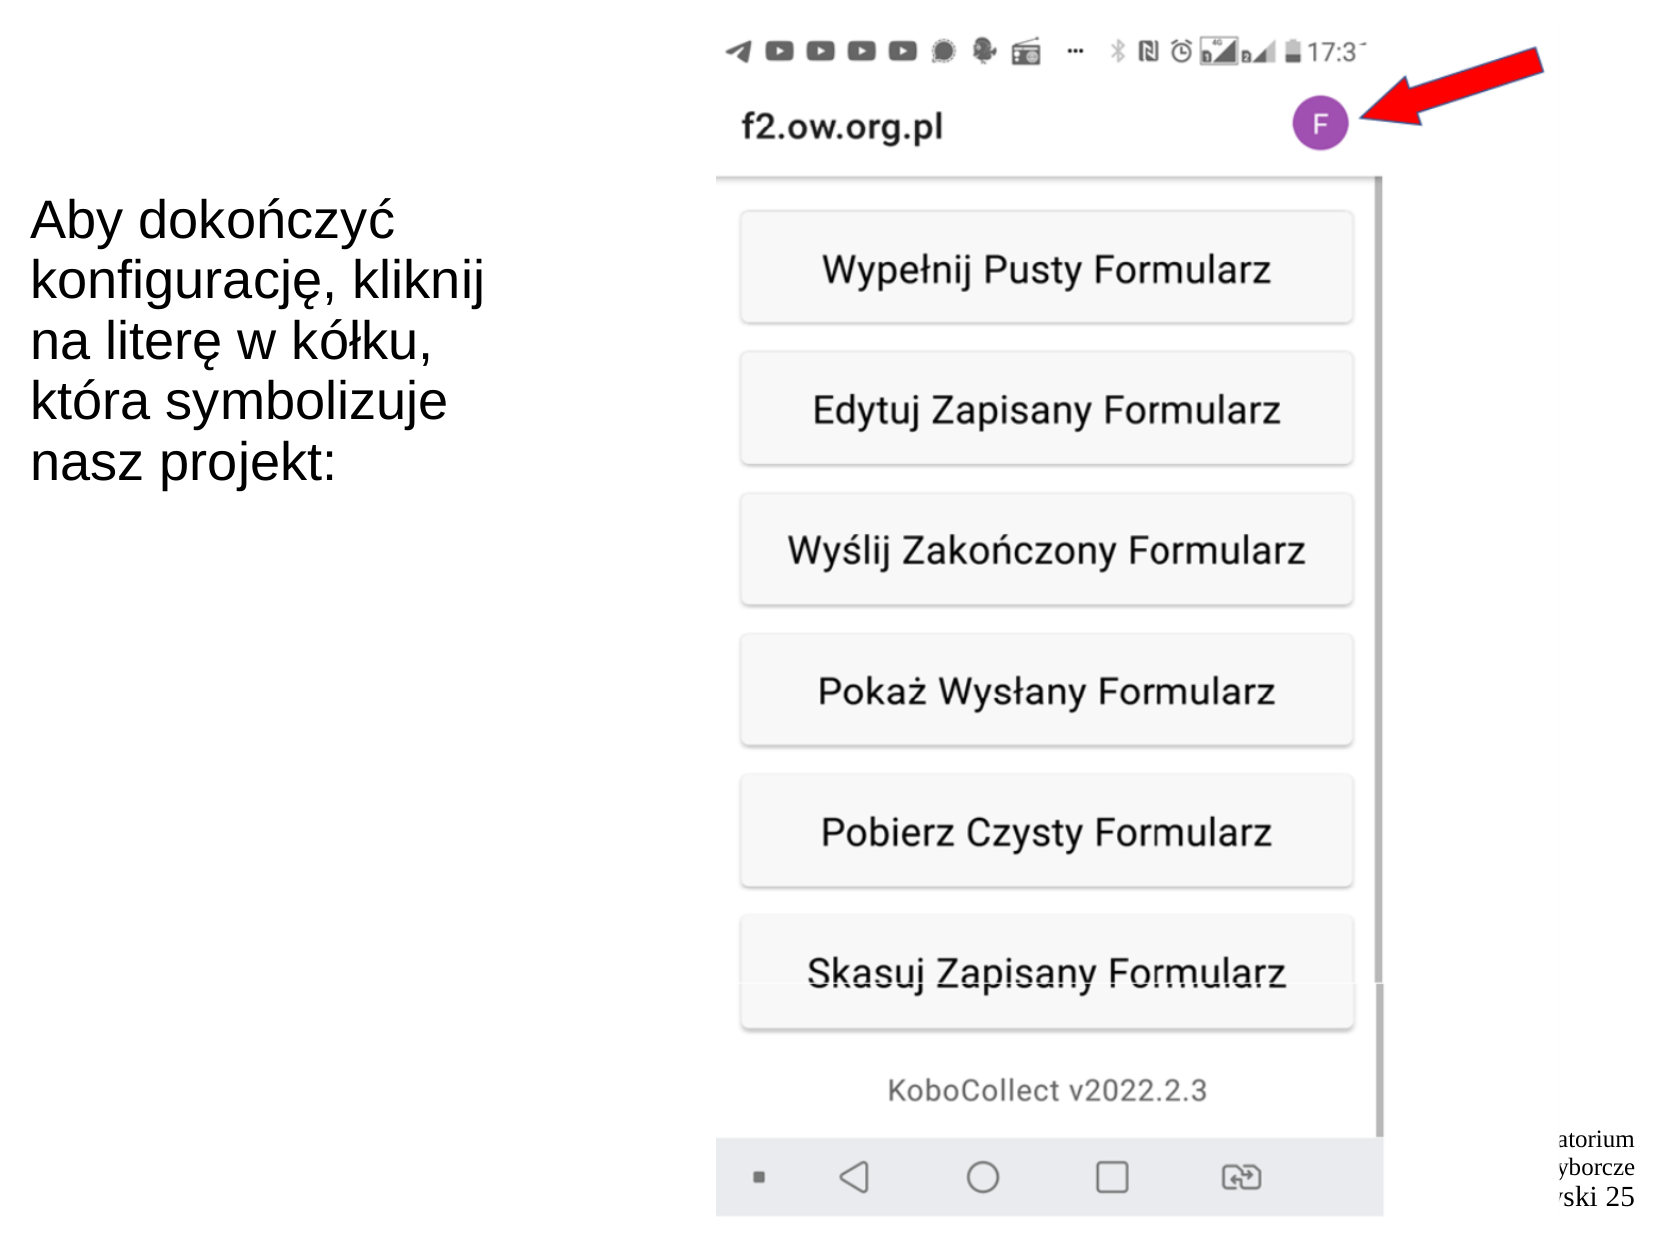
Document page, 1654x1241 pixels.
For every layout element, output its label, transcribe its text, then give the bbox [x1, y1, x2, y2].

list Aby dokończyć konfigurację, kliknij na literę w kółku, która symbolizuje nasz projekt: [30, 105, 541, 1081]
picture [716, 24, 1561, 1223]
